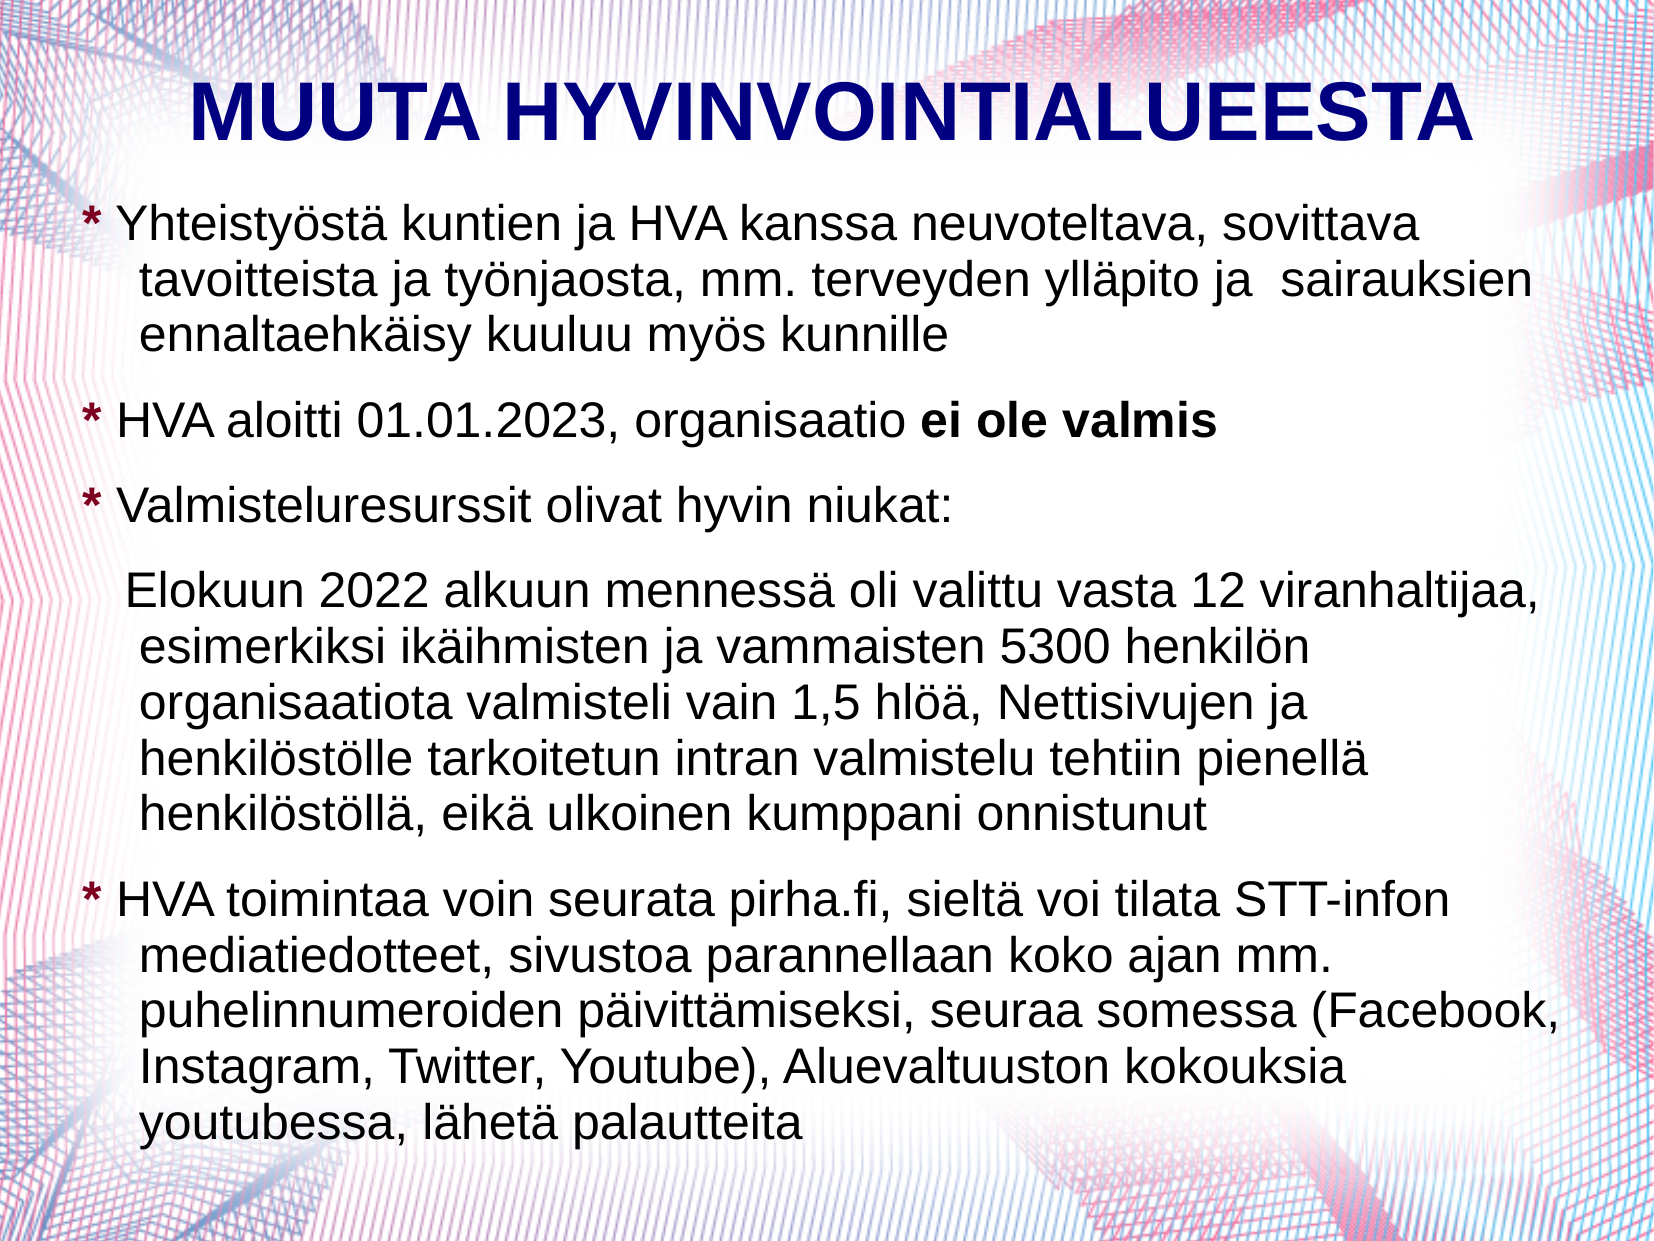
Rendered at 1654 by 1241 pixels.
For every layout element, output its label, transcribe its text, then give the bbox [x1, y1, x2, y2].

title MUUTA HYVINVOINTIALUEESTA [94, 35, 1571, 190]
picture [0, 0, 1654, 1241]
list * Yhteistyöstä kuntien ja HVA kanssa neuvoteltava, sovittava tavoitteista ja työnjaosta, mm. terveyden ylläpito ja sairauksien ennaltaehkäisy kuuluu myös kunnille * HVA aloitti 01.01.2023, organisaatio ei ole valmis * Valmisteluresurssit olivat hyvin niukat: Elokuun 2022 alkuun mennessä oli valittu vasta 12 viranhaltijaa, esimerkiksi ikäihmisten ja vammaisten 5300 henkilön organisaatiota valmisteli vain 1,5 hlöä, Nettisivujen ja henkilöstölle tarkoitetun intran valmistelu tehtiin pienellä henkilöstöllä, eikä ulkoinen kumppani onnistunut * HVA toimintaa voin seurata pirha.fi, sieltä voi tilata STT-infon mediatiedotteet, sivustoa parannellaan koko ajan mm. puhelinnumeroiden päivittämiseksi, seuraa somessa (Facebook, Instagram, Twitter, Youtube), Aluevaltuuston kokouksia youtubessa, lähetä palautteita [82, 192, 1583, 1185]
